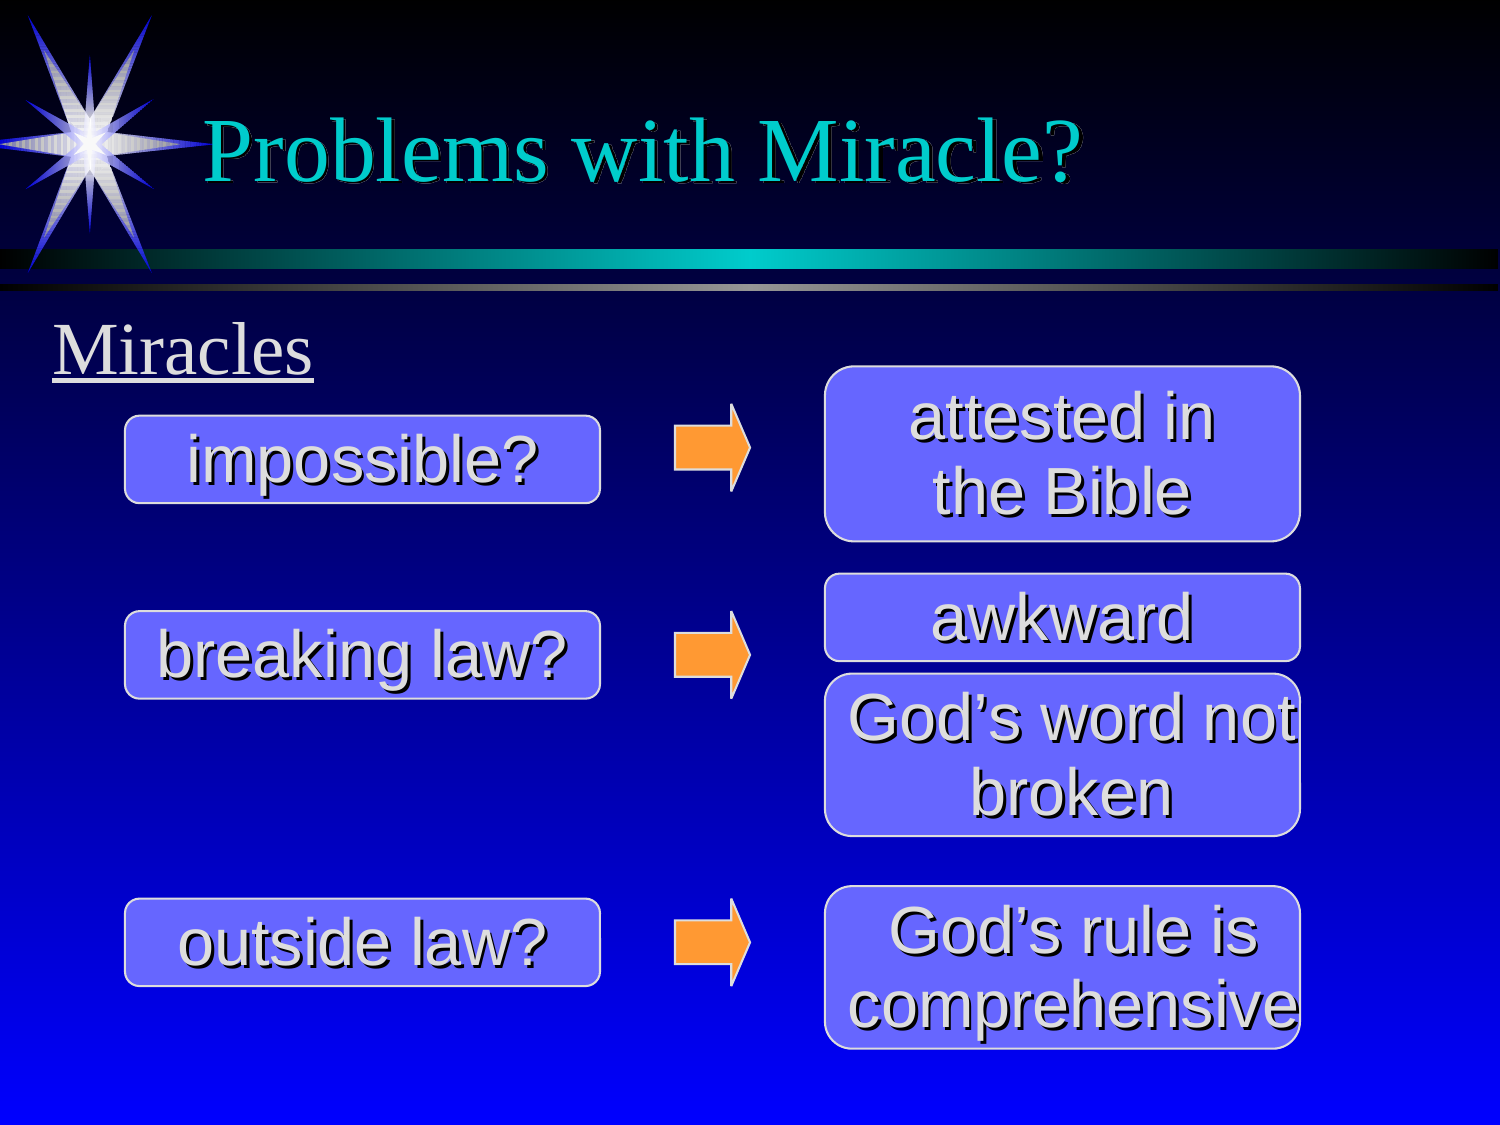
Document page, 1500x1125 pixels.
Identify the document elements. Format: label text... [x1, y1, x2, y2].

text_box [675, 403, 751, 492]
text_box impossible? [124, 415, 601, 504]
text_box breaking law? [124, 611, 601, 699]
text_box God’s rule is comprehensive [824, 886, 1300, 1049]
text_box attested in the Bible [824, 366, 1300, 542]
text_box awkward [824, 573, 1300, 662]
text_box outside law? [124, 898, 601, 987]
text_box Miracles [37, 299, 563, 398]
text_box [675, 611, 751, 699]
text_box [675, 898, 751, 987]
text_box God’s word not broken [824, 673, 1300, 837]
title Problems with Miracle? [187, 56, 1463, 244]
